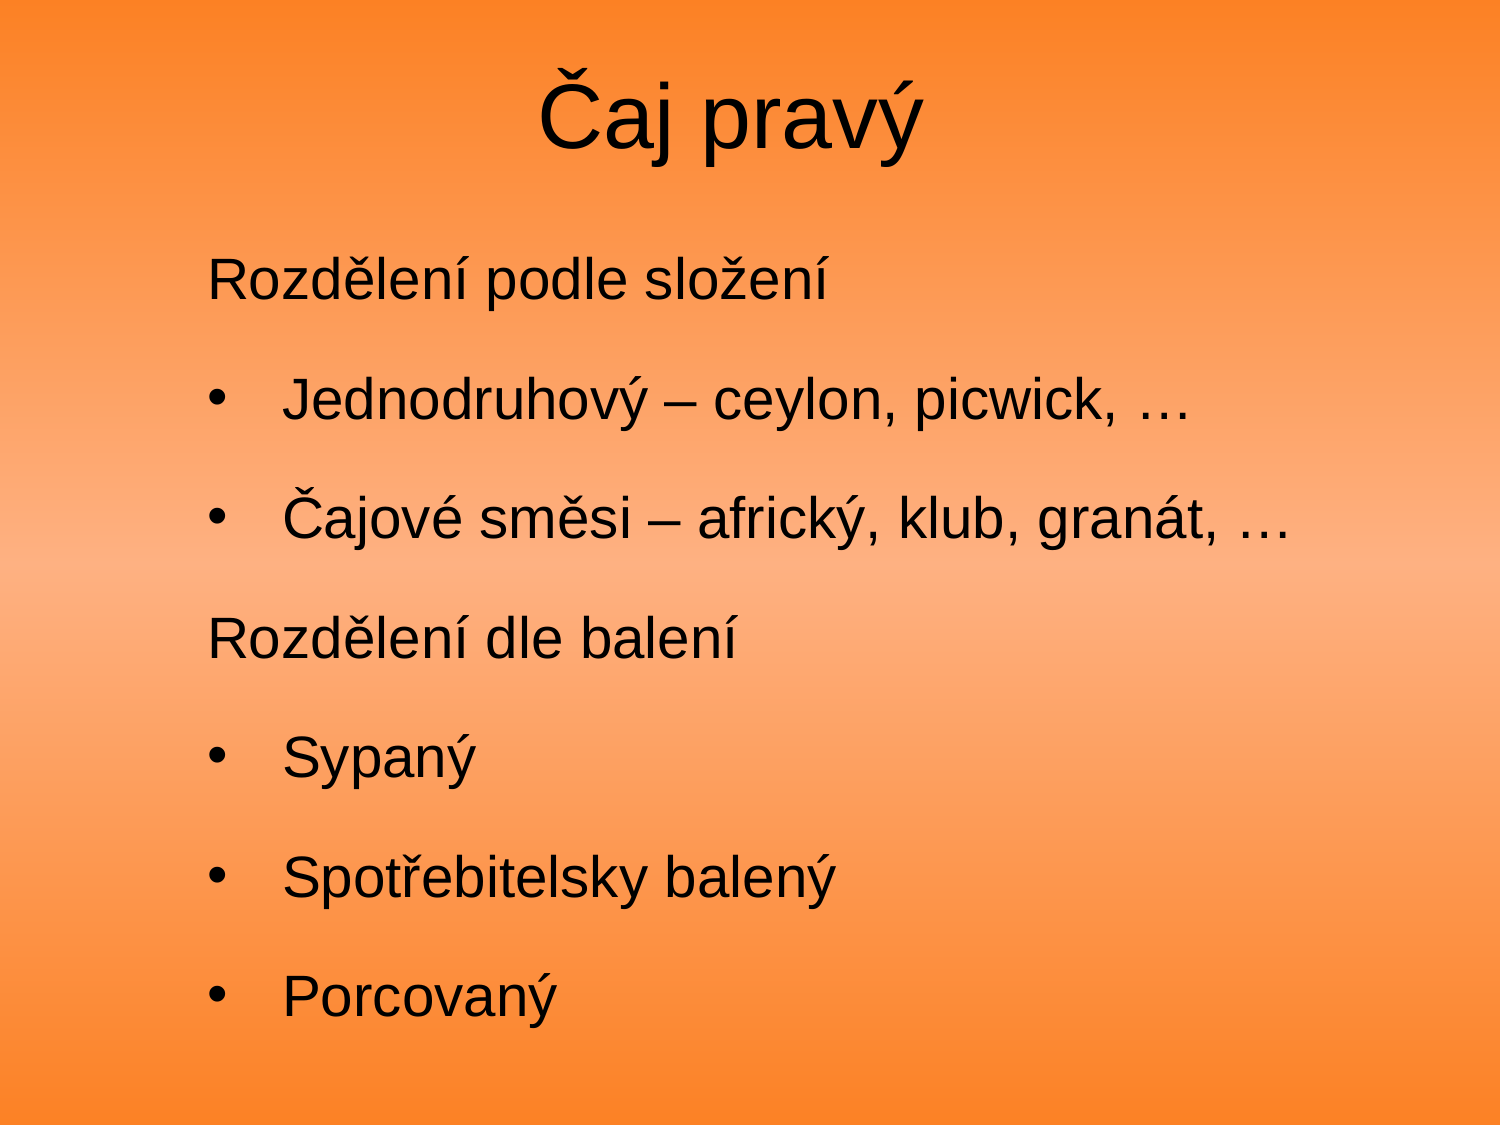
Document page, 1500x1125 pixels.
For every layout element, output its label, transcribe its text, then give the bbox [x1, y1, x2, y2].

title Čaj pravý [93, 35, 1369, 188]
list Rozdělení podle složení Jednodruhový – ceylon, picwick, … Čajové směsi – africký, klub, granát, … Rozdělení dle balení Sypaný Spotřebitelsky balený Porcovaný [117, 199, 1393, 1125]
